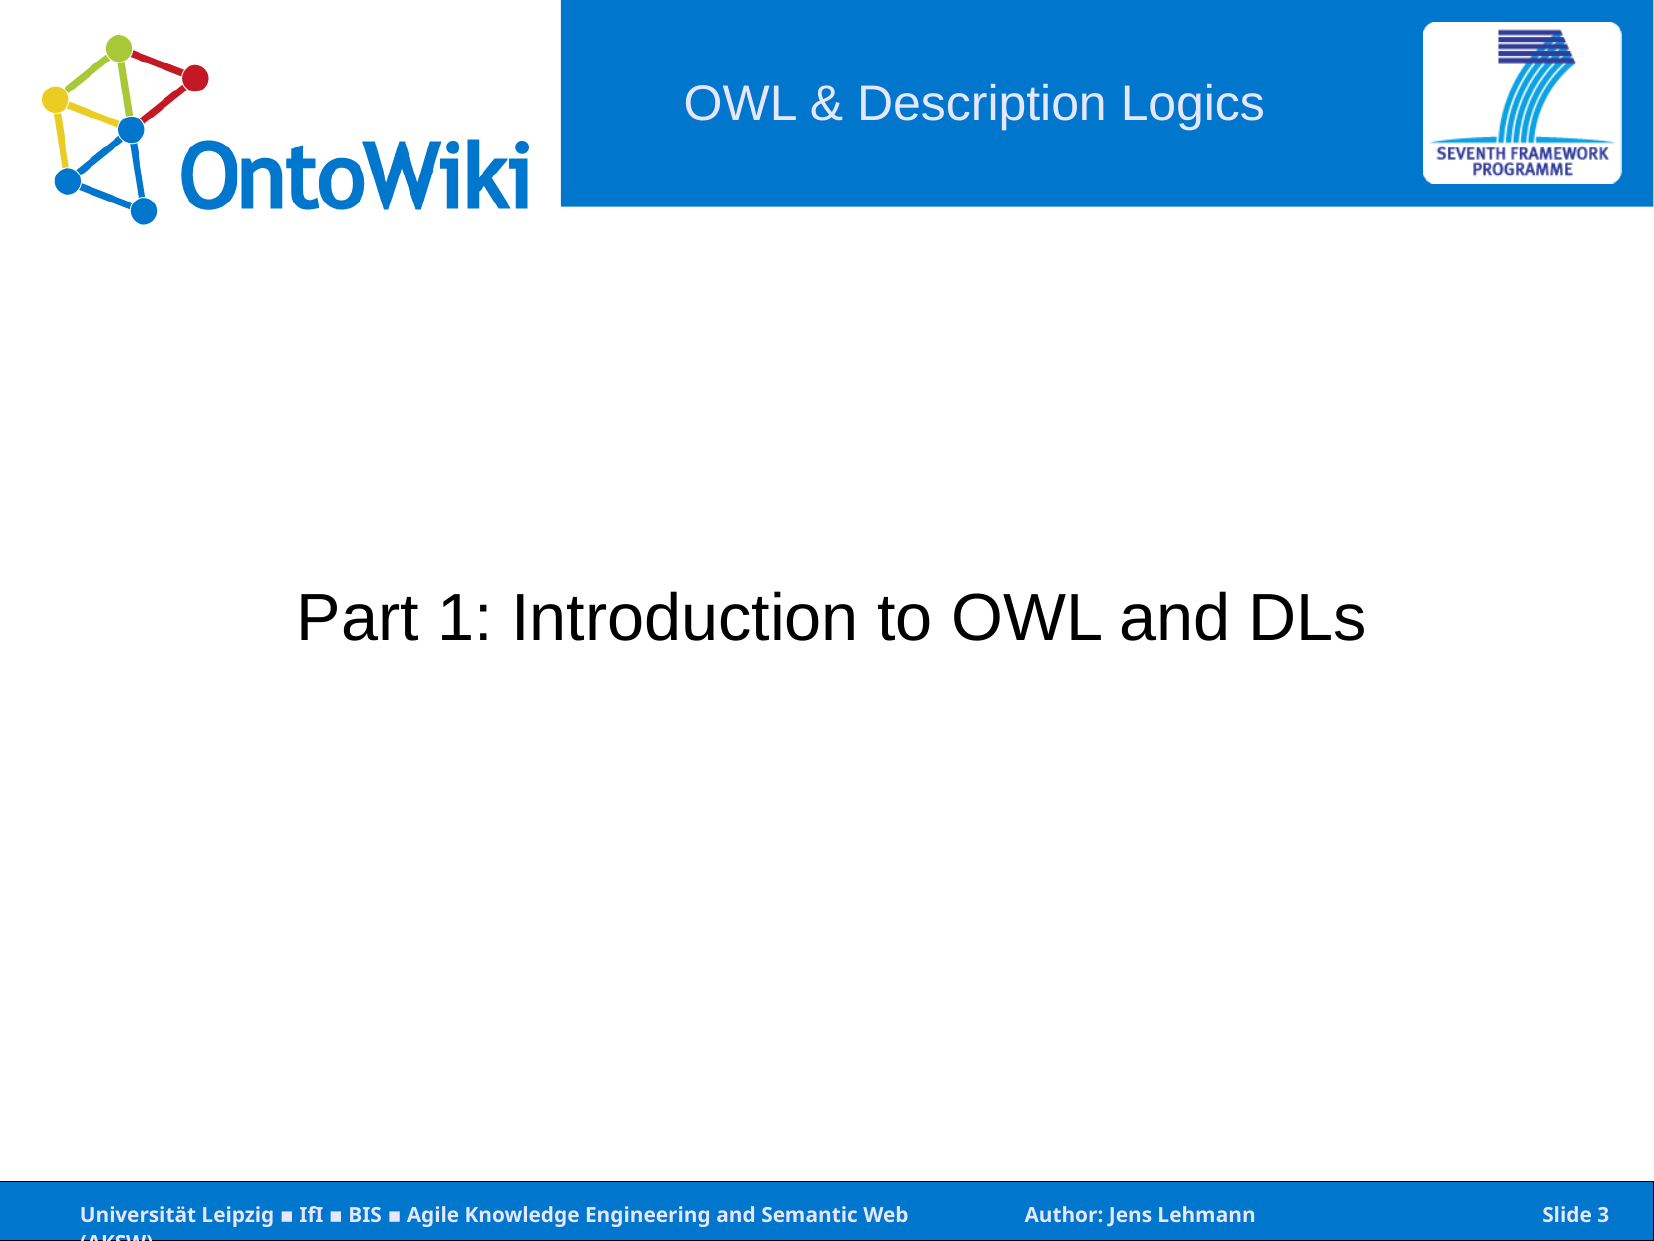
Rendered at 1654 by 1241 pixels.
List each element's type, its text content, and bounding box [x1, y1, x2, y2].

title Part 1: Introduction to OWL and DLs [88, 555, 1577, 680]
picture [1423, 22, 1622, 184]
picture [41, 34, 532, 231]
